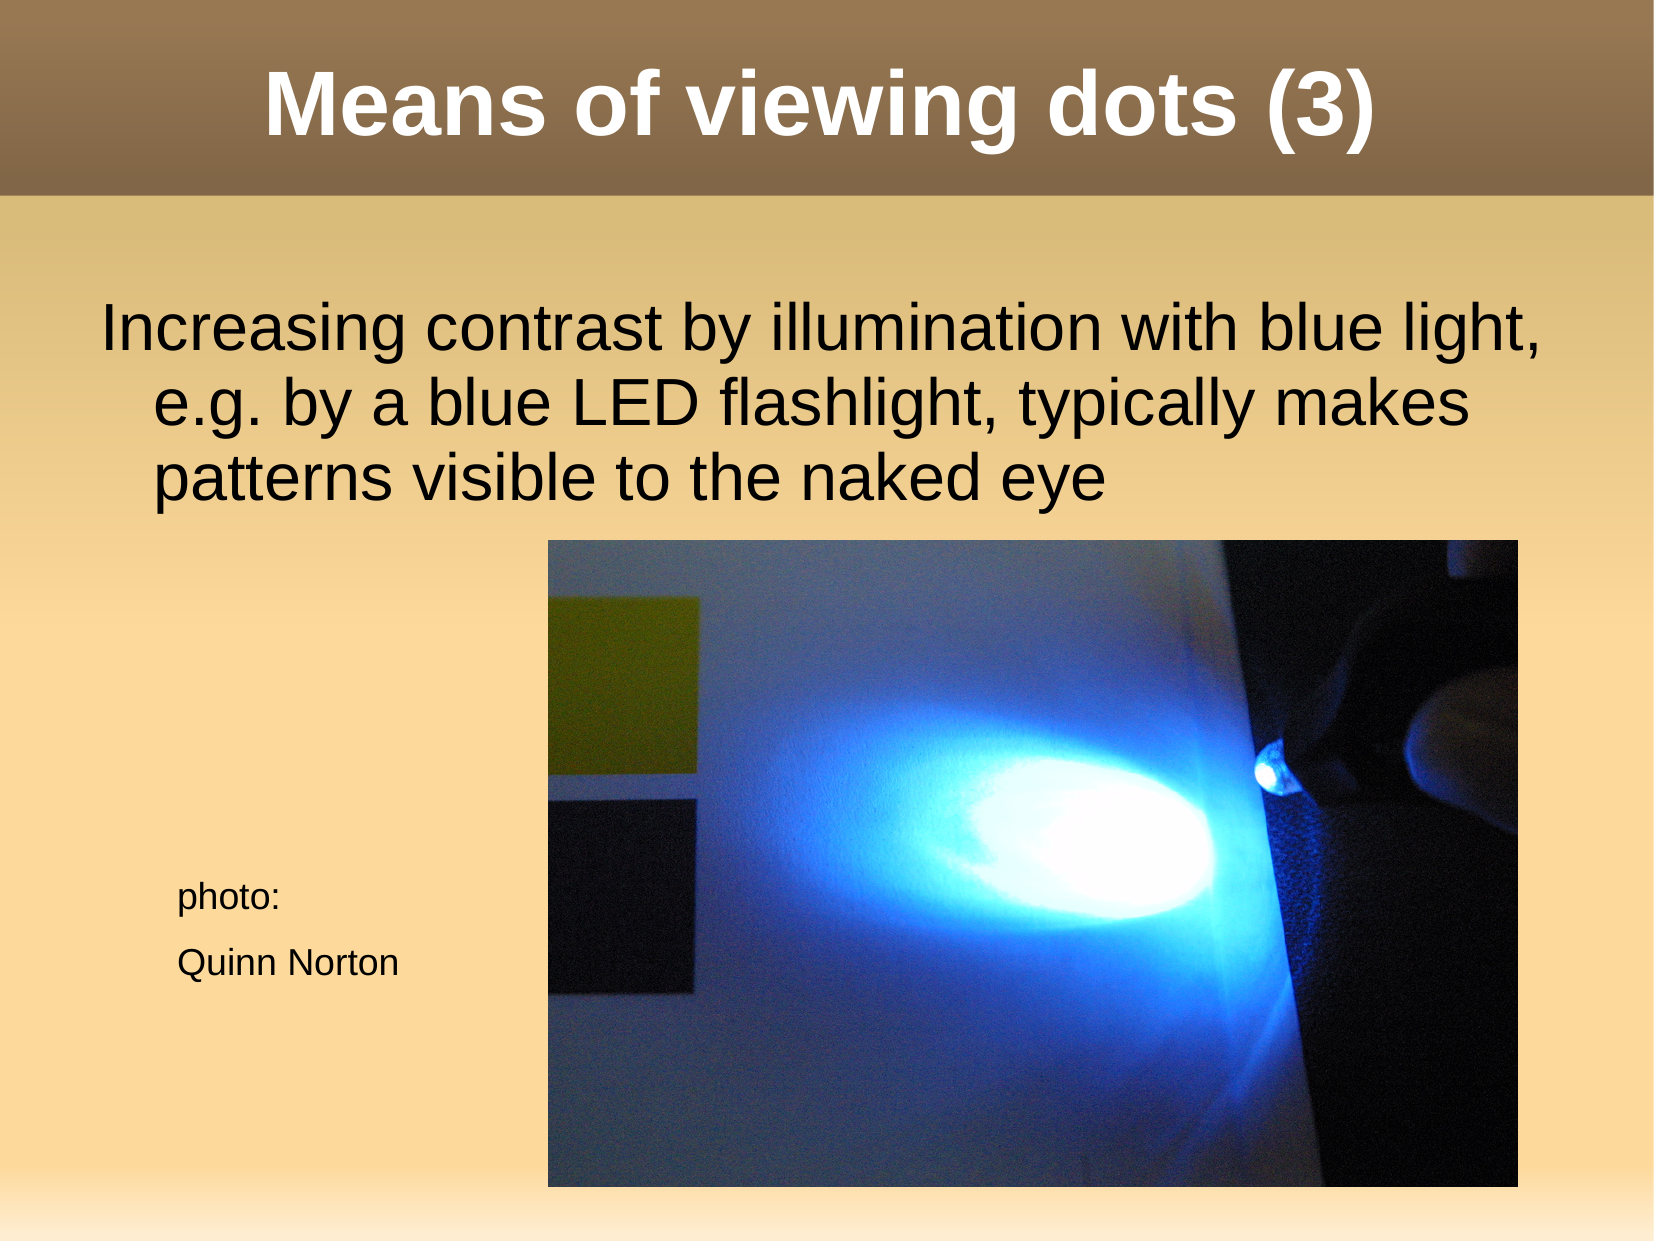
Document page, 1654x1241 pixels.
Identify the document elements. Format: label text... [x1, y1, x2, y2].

title Means of viewing dots (3) [76, 0, 1565, 208]
picture [0, 0, 1654, 1241]
list Increasing contrast by illumination with blue light, e.g. by a blue LED flashlight, typically makes patterns visible to the naked eye photo: Quinn Norton [82, 290, 1571, 1094]
